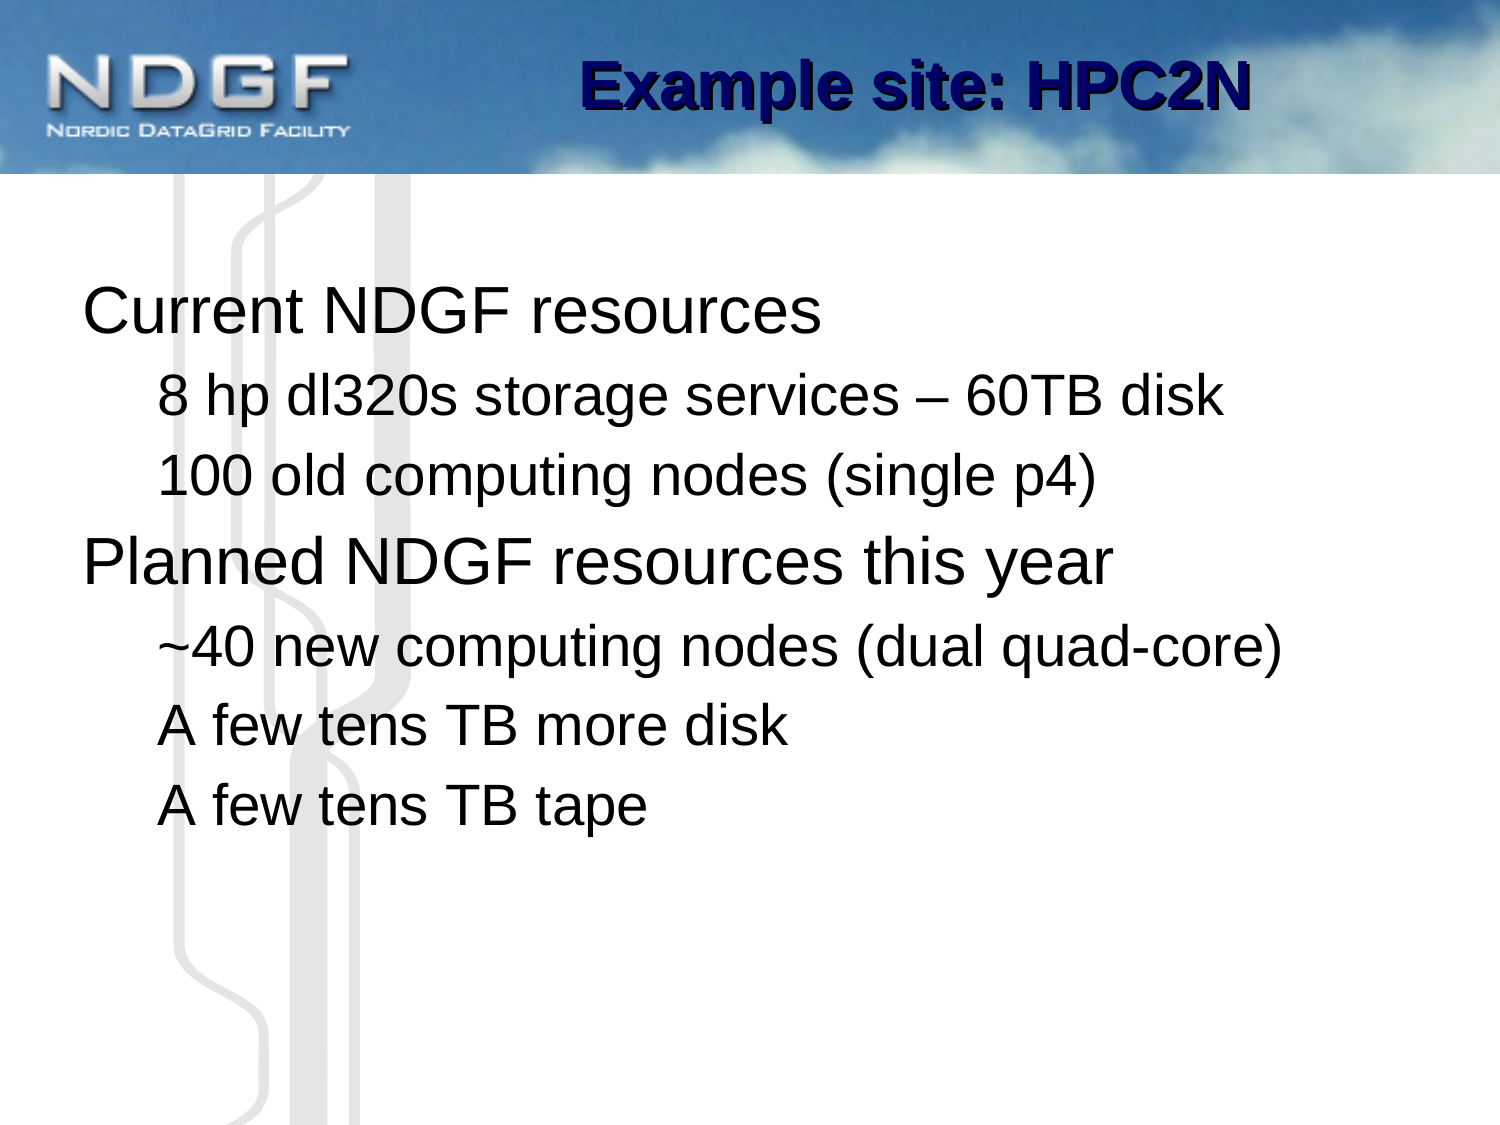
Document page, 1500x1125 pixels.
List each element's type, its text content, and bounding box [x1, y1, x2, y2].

list Current NDGF resources 8 hp dl320s storage services – 60TB disk 100 old computing nodes (single p4) Planned NDGF resources this year ~40 new computing nodes (dual quad-core) A few tens TB more disk A few tens TB tape [67, 265, 1418, 1009]
picture [0, 0, 1500, 1125]
title Example site: HPC2N [372, 19, 1459, 149]
